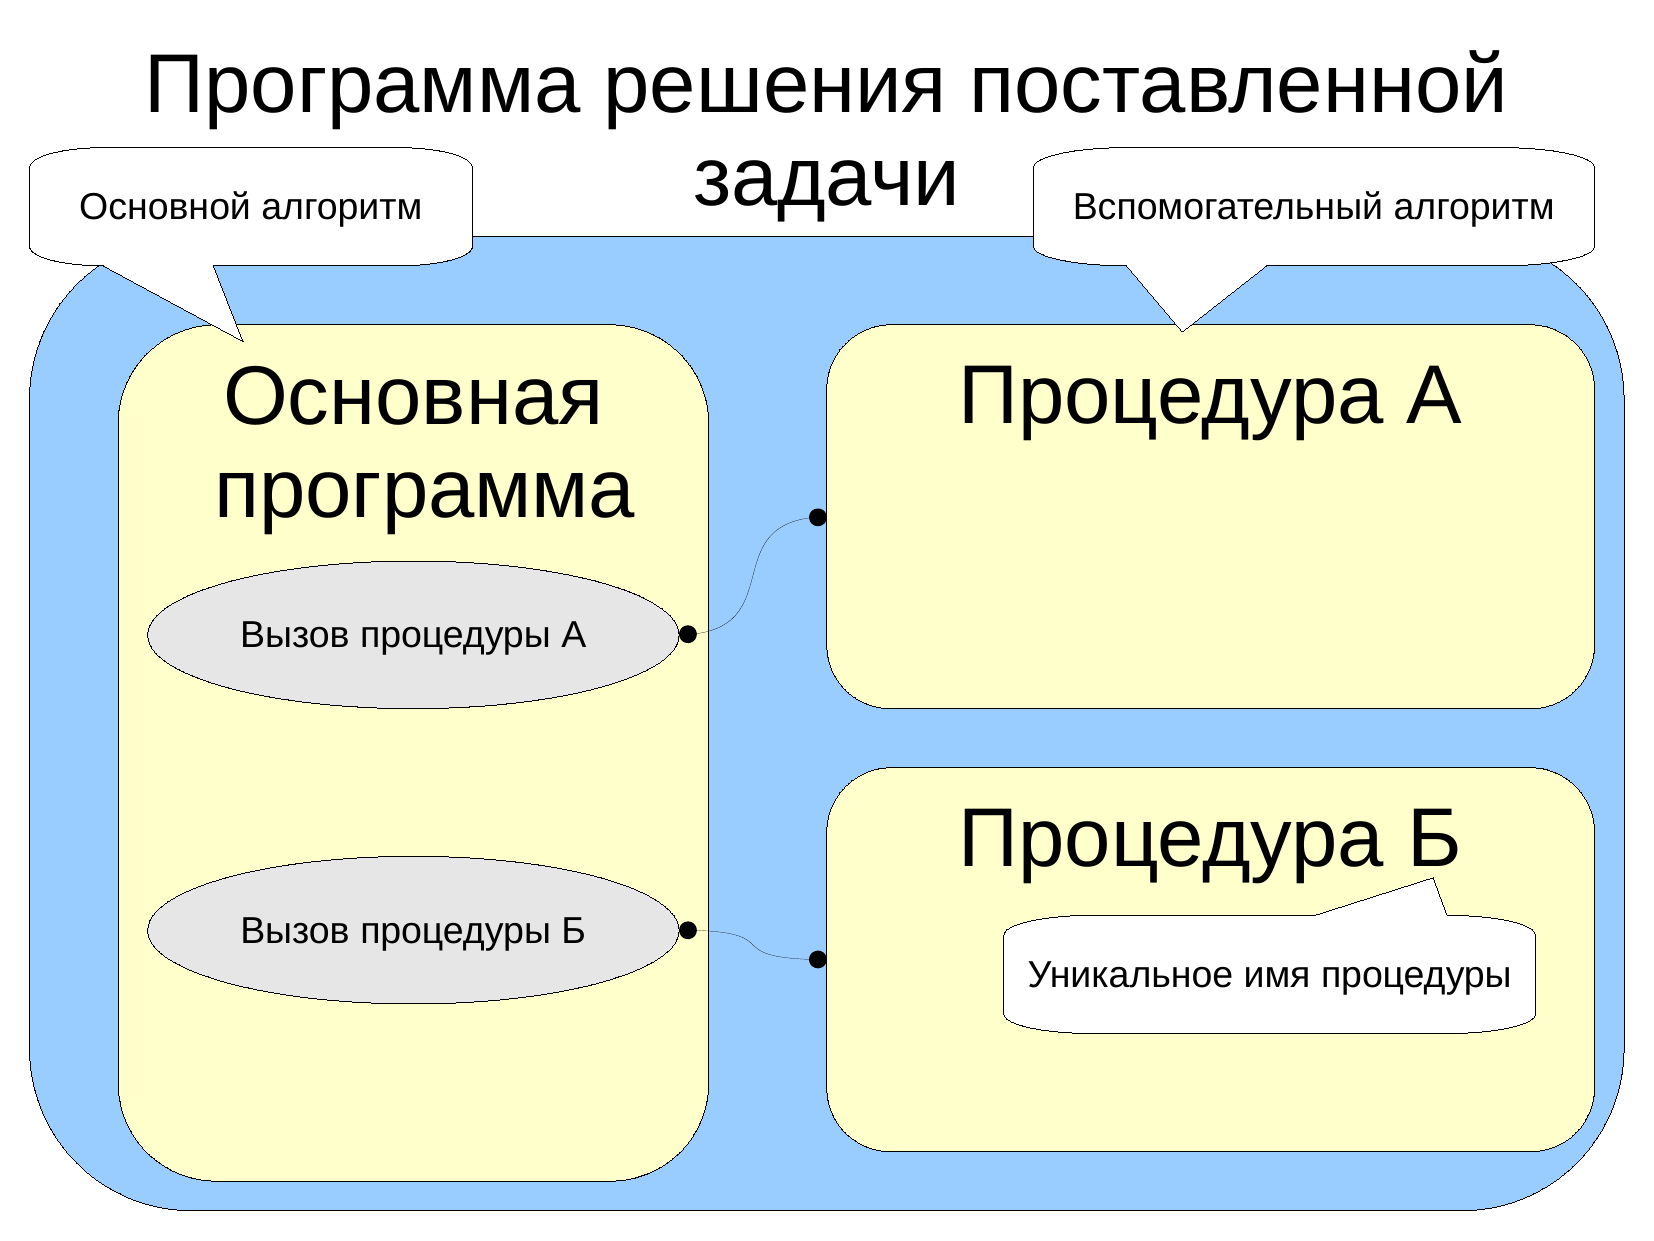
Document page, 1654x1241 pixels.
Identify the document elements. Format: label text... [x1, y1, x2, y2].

text_box Процедура Б [826, 767, 1595, 1152]
text_box Уникальное имя процедуры [1003, 877, 1536, 1034]
text_box Основной алгоритм [29, 147, 473, 342]
text_box [29, 263, 1625, 1211]
text_box Программа решения поставленной задачи [88, 29, 1565, 231]
text_box Вызов процедуры Б [147, 856, 679, 1004]
text_box Вспомогательный алгоритм [1033, 147, 1595, 332]
text_box Вызов процедуры А [147, 561, 679, 709]
text_box [214, 236, 1174, 630]
text_box Основная программа [118, 324, 709, 1182]
text_box Процедура А [826, 324, 1595, 709]
